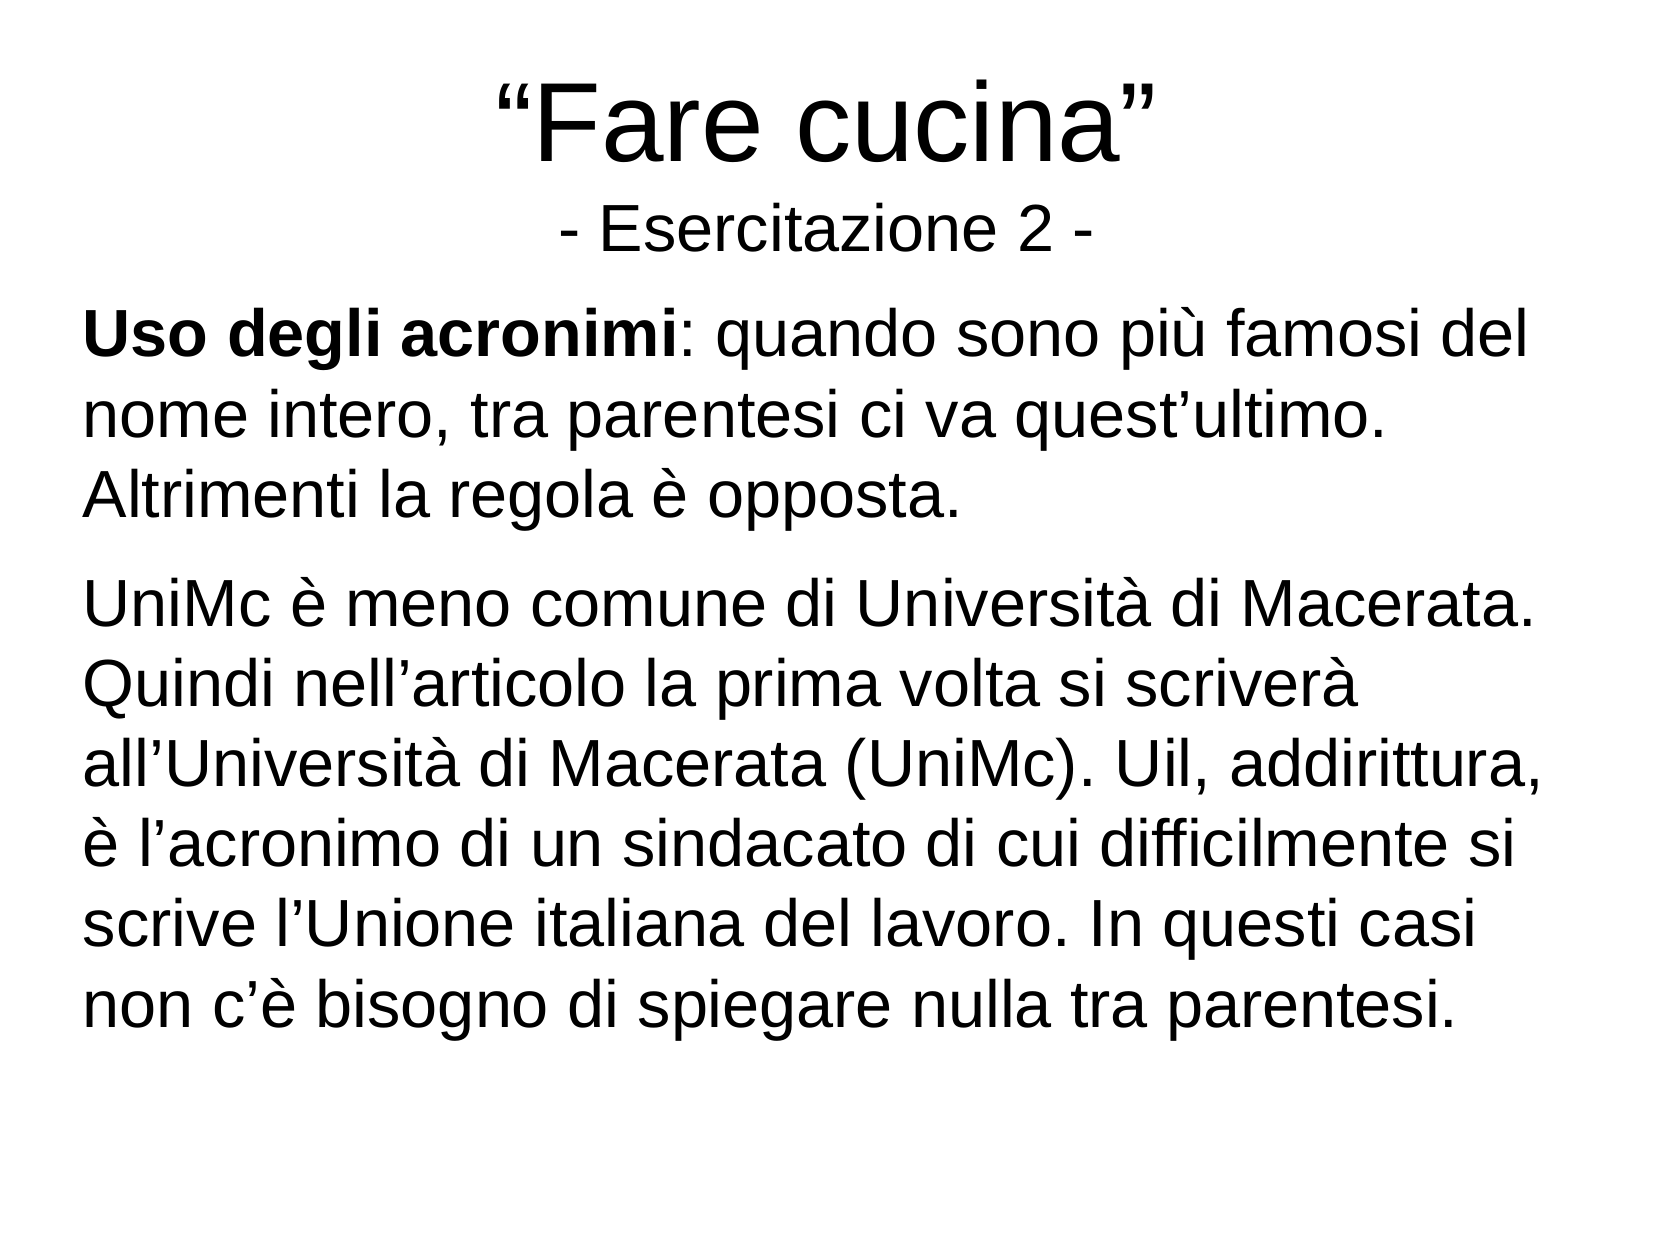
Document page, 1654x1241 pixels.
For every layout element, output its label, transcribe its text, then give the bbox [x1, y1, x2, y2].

list Uso degli acronimi: quando sono più famosi del nome intero, tra parentesi ci va quest’ultimo. Altrimenti la regola è opposta. UniMc è meno comune di Università di Macerata. Quindi nell’articolo la prima volta si scriverà all’Università di Macerata (UniMc). Uil, addirittura, è l’acronimo di un sindacato di cui difficilmente si scrive l’Unione italiana del lavoro. In questi casi non c’è bisogno di spiegare nulla tra parentesi. [82, 290, 1571, 1109]
title “Fare cucina” - Esercitazione 2 - [82, 49, 1571, 257]
